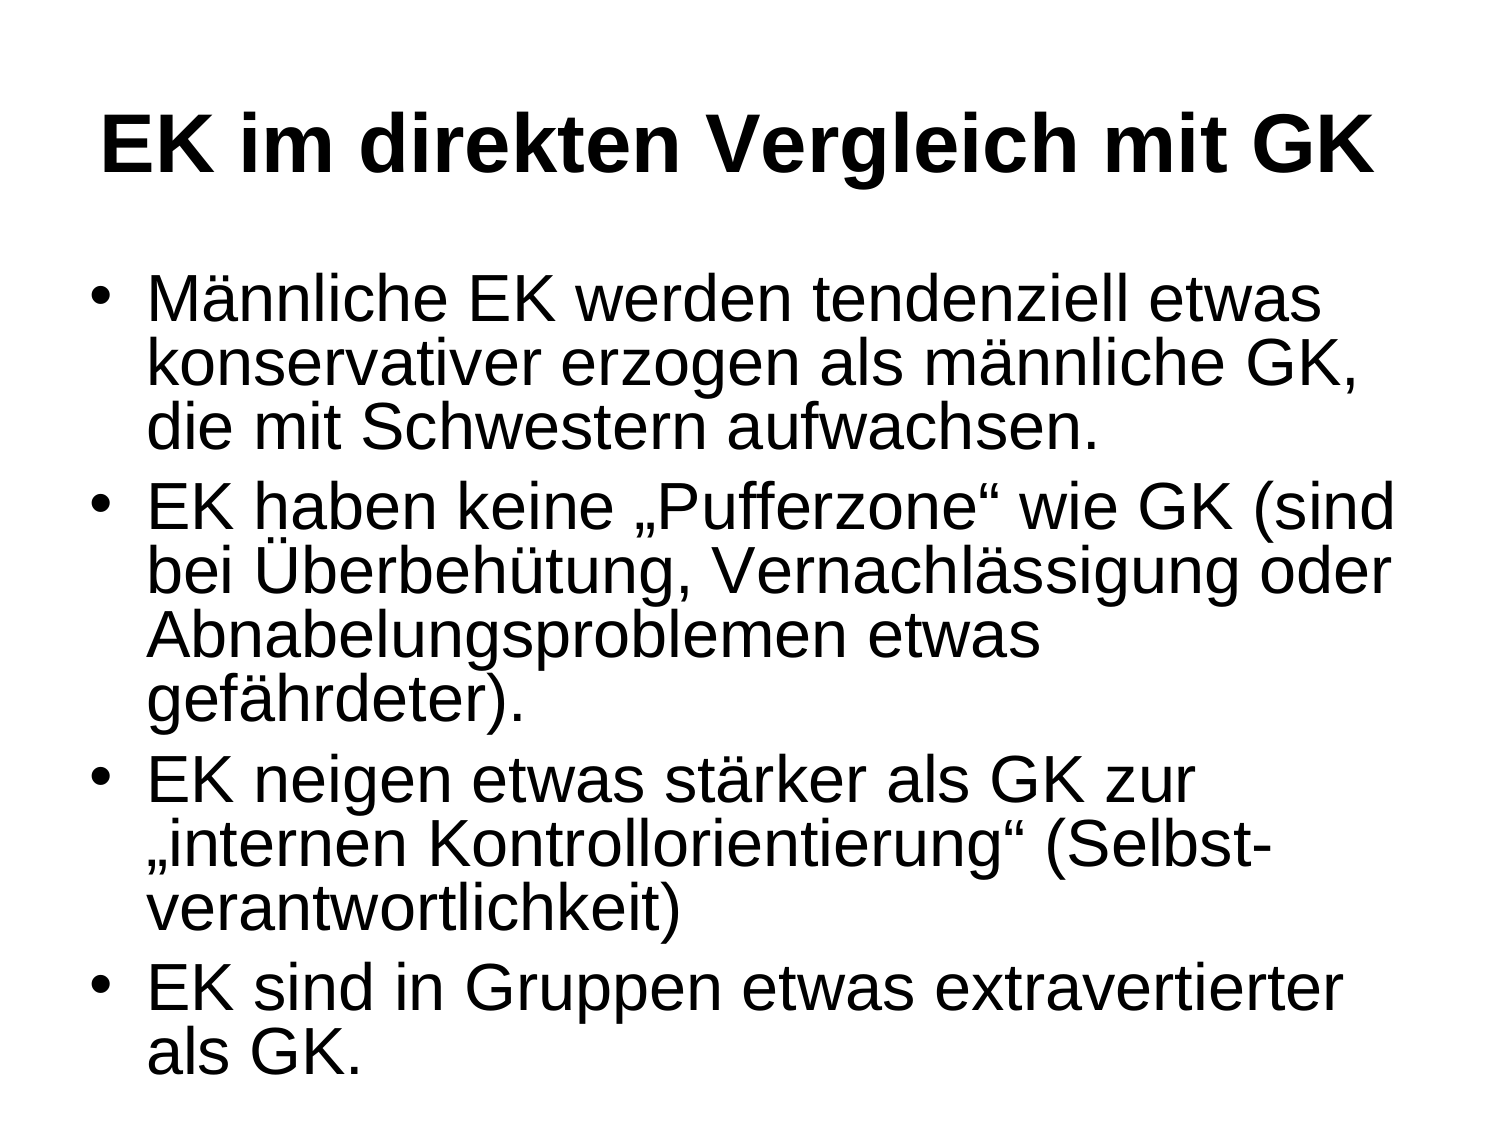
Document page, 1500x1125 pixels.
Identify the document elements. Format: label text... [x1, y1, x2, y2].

title EK im direkten Vergleich mit GK [75, 45, 1426, 233]
list Männliche EK werden tendenziell etwas konservativer erzogen als männliche GK, die mit Schwestern aufwachsen. EK haben keine „Pufferzone“ wie GK (sind bei Überbehütung, Vernachlässigung oder Abnabelungsproblemen etwas gefährdeter). EK neigen etwas stärker als GK zur „internen Kontrollorientierung“ (Selbst-verantwortlichkeit) EK sind in Gruppen etwas extravertierter als GK. [75, 262, 1426, 1005]
